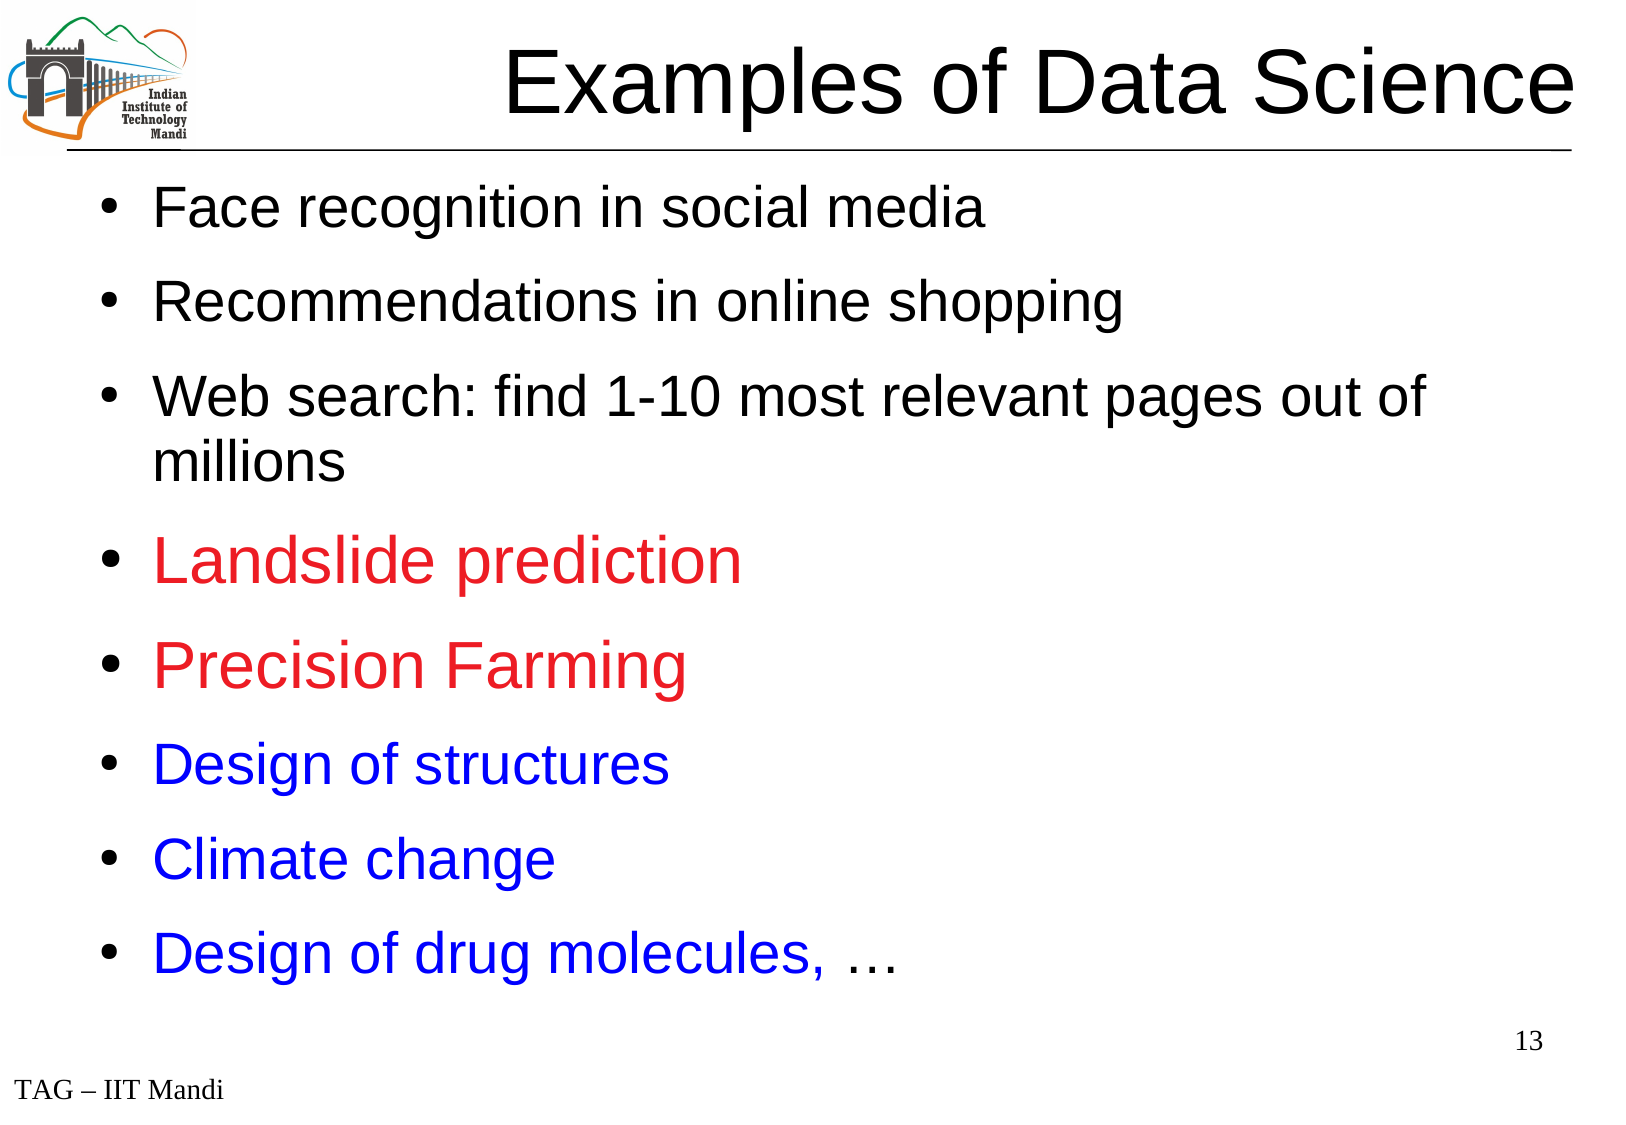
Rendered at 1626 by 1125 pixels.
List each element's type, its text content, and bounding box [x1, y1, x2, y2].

title Examples of Data Science [259, 27, 1580, 136]
picture [1, 0, 196, 156]
list Face recognition in social media Recommendations in online shopping Web search: find 1-10 most relevant pages out of millions Landslide prediction Precision Farming Design of structures Climate change Design of drug molecules, … [81, 174, 1465, 993]
